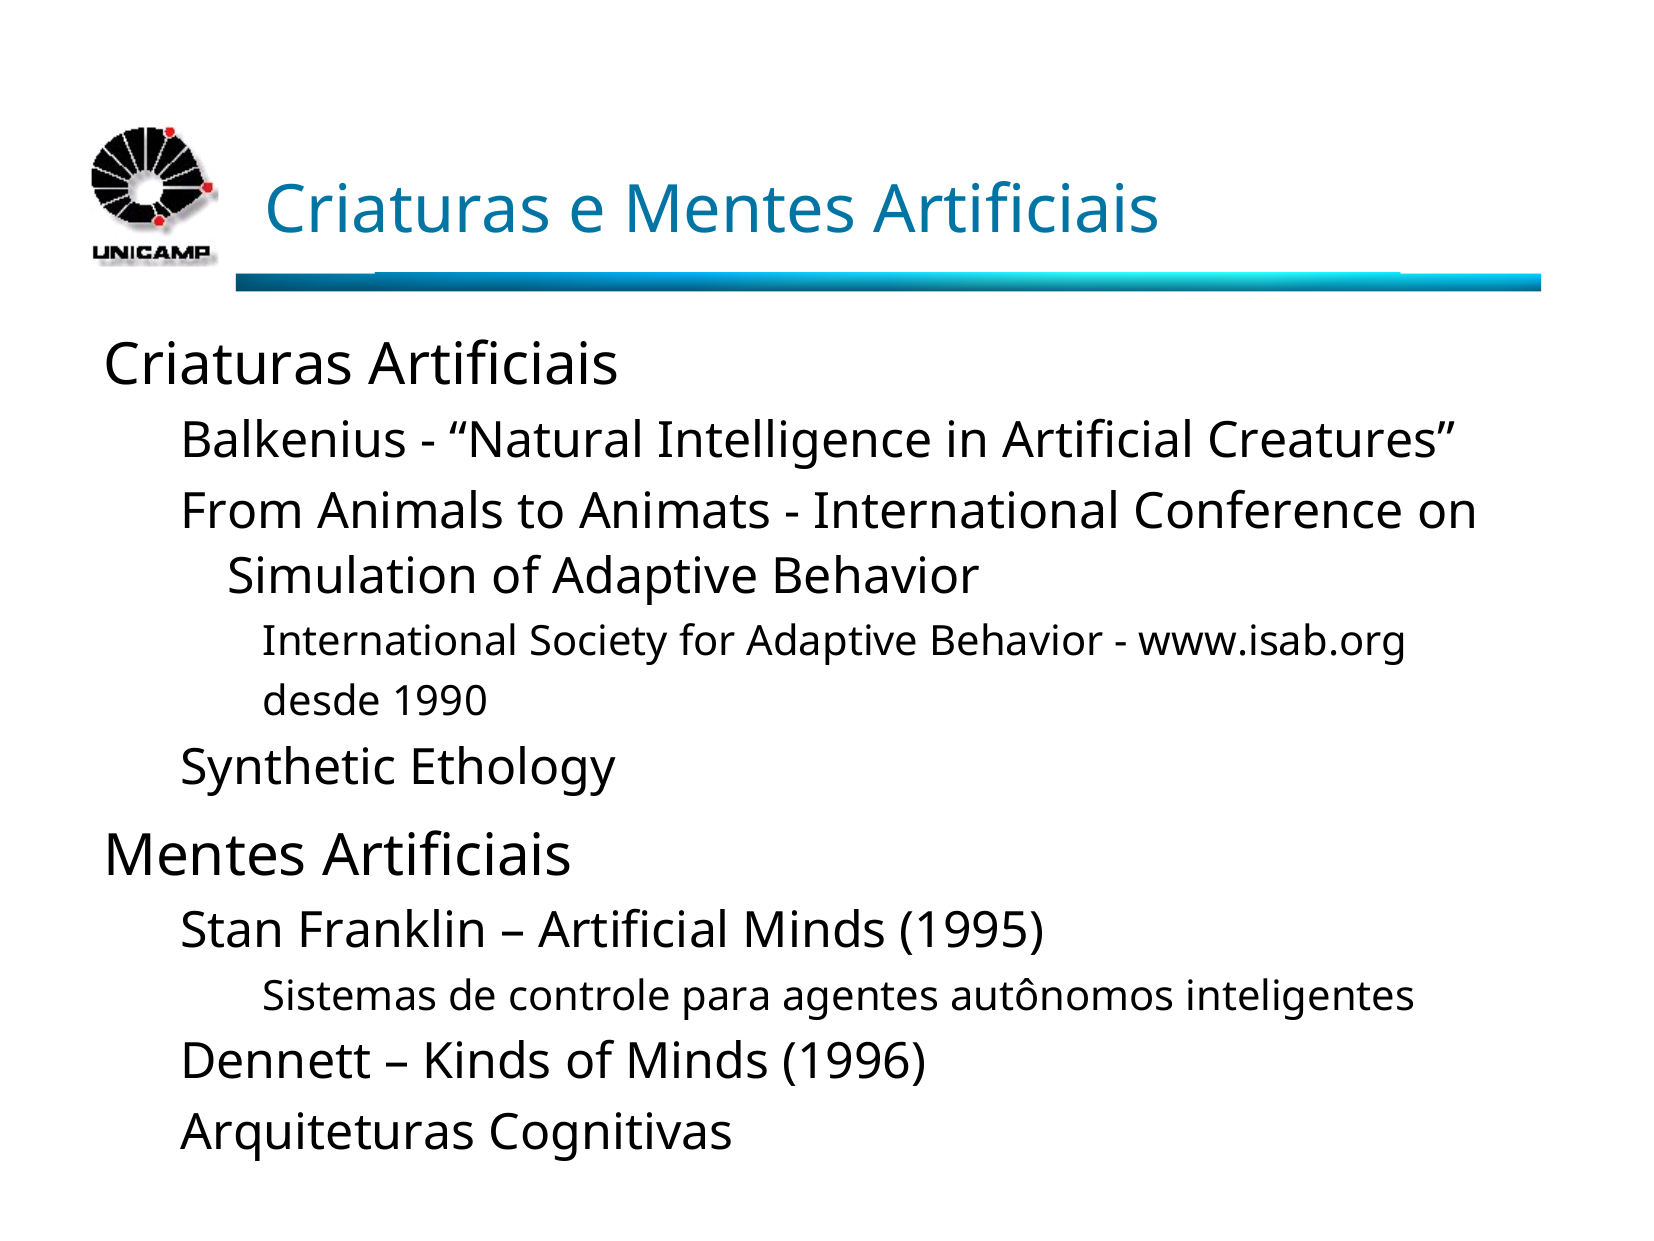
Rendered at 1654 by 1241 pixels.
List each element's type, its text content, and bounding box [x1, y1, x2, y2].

title Criaturas e Mentes Artificiais [257, 41, 1581, 248]
list Criaturas Artificiais Balkenius - “Natural Intelligence in Artificial Creatures” From Animals to Animats - International Conference on Simulation of Adaptive Behavior International Society for Adaptive Behavior - www.isab.org desde 1990 Synthetic Ethology Mentes Artificiais Stan Franklin – Artificial Minds (1995) Sistemas de controle para agentes autônomos inteligentes Dennett – Kinds of Minds (1996) Arquiteturas Cognitivas [85, 324, 1565, 1152]
picture [125, 272, 1654, 295]
